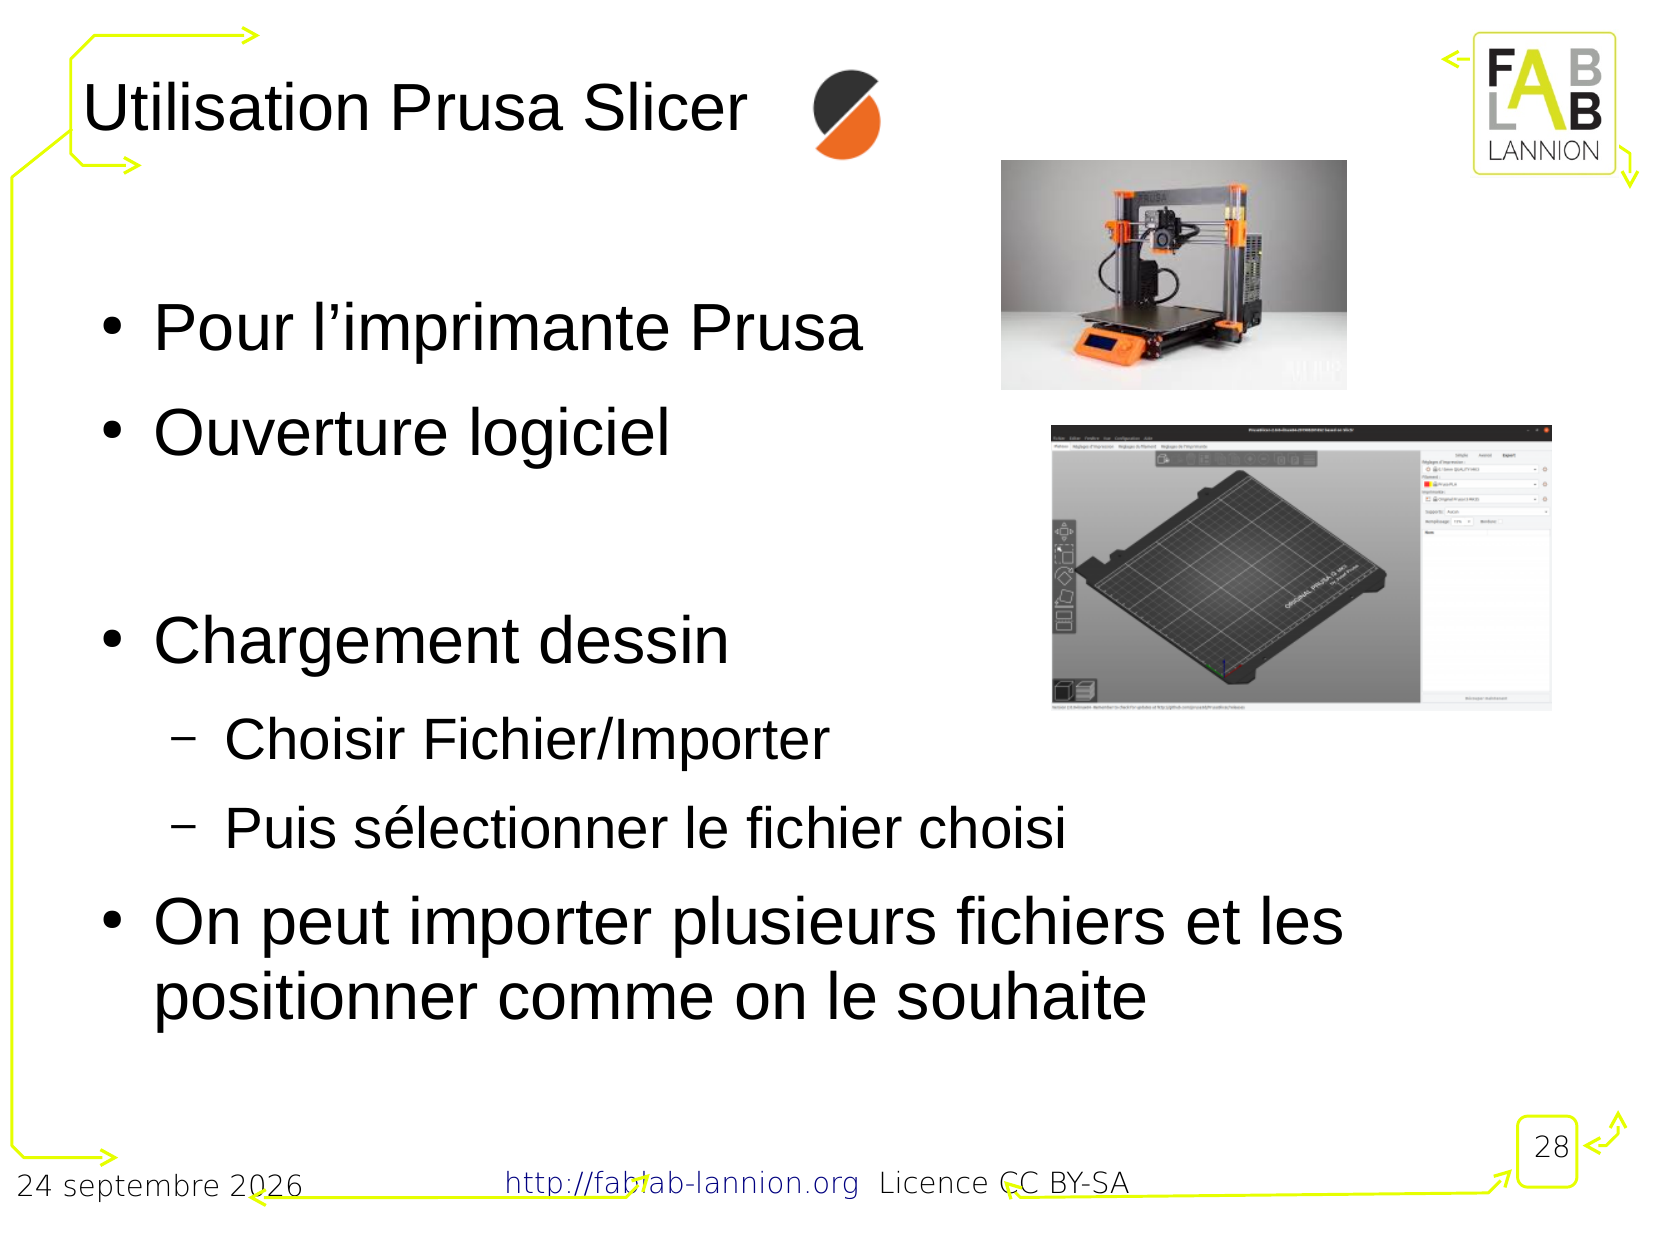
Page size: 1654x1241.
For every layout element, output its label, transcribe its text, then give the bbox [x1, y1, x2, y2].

picture [1001, 160, 1347, 390]
picture [784, 52, 910, 178]
picture [1470, 29, 1619, 178]
title Utilisation Prusa Slicer [82, 49, 1441, 166]
list Pour l’imprimante Prusa Ouverture logiciel Chargement dessin Choisir Fichier/Importer Puis sélectionner le fichier choisi On peut importer plusieurs fichiers et les positionner comme on le souhaite [82, 290, 1571, 1134]
picture [1051, 425, 1552, 711]
